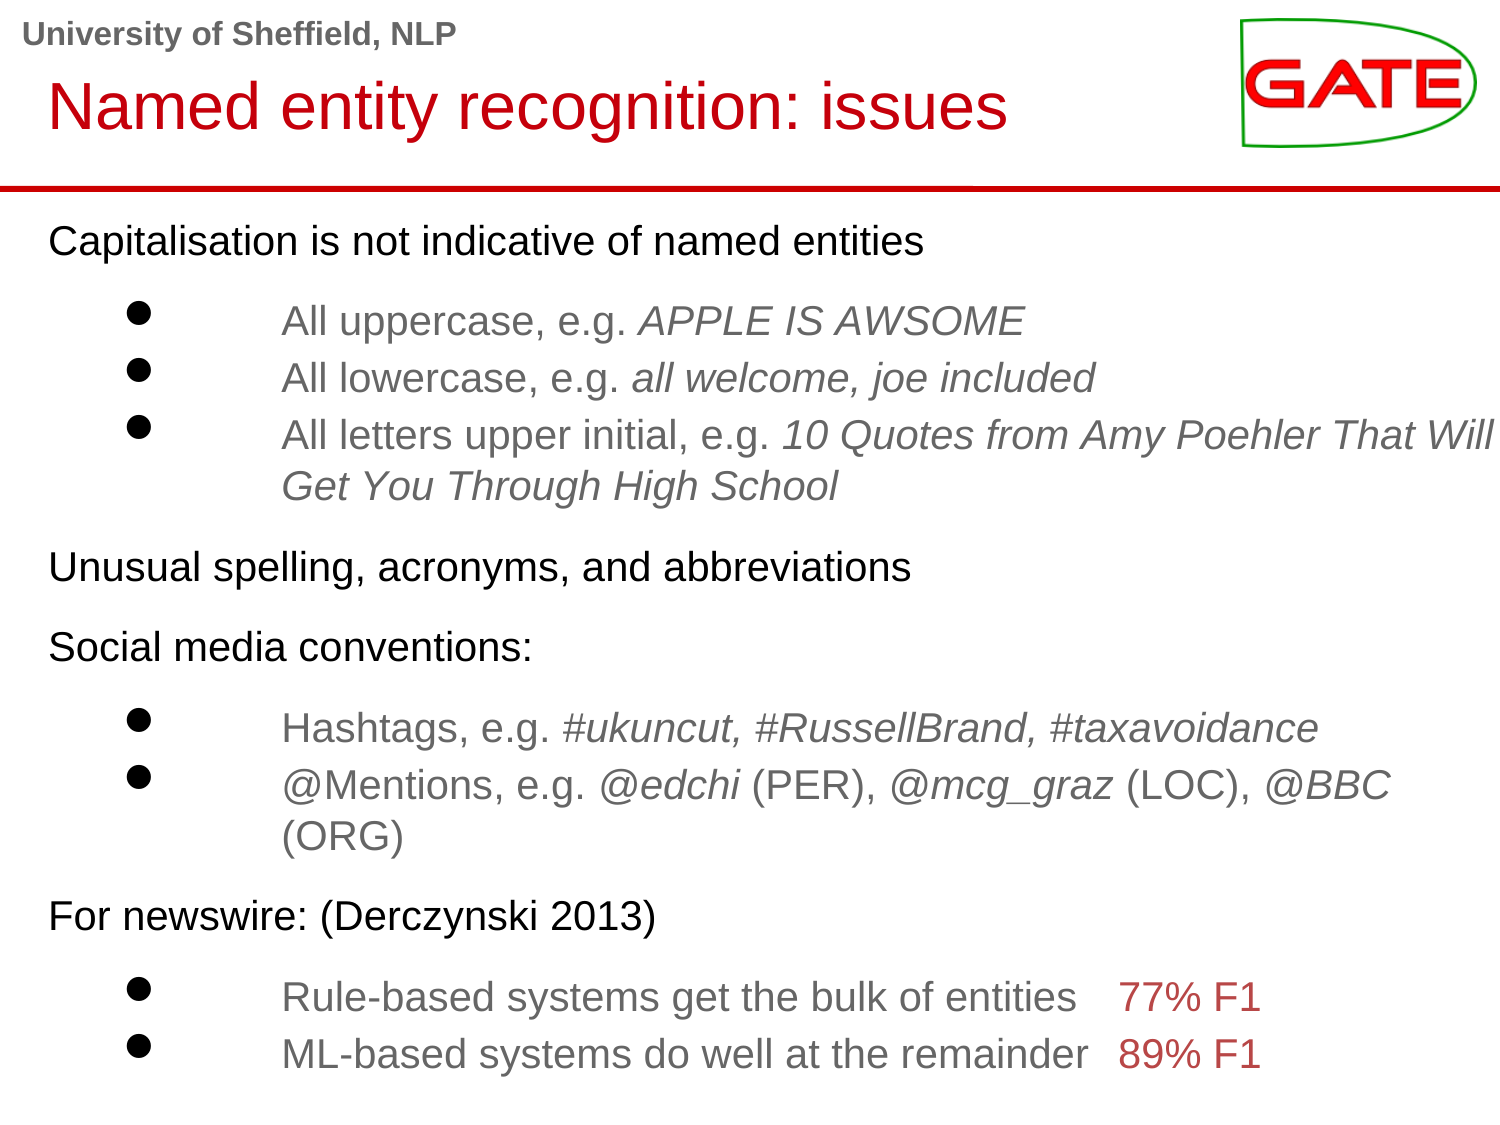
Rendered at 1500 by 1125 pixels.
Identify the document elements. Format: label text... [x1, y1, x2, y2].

text_box Named entity recognition: issues [47, 47, 1267, 168]
text_box Capitalisation is not indicative of named entities All uppercase, e.g. APPLE IS AWSOME All lowercase, e.g. all welcome, joe included All letters upper initial, e.g. 10 Quotes from Amy Poehler That Will Get You Through High School Unusual spelling, acronyms, and abbreviations Social media conventions: Hashtags, e.g. #ukuncut, #RussellBrand, #taxavoidance @Mentions, e.g. @edchi (PER), @mcg_graz (LOC), @BBC (ORG) For newswire: (Derczynski 2013) Rule-based systems get the bulk of entities 77% F1 ML-based systems do well at the remainder 89% F1 [47, 212, 1500, 1064]
picture [1240, 18, 1477, 148]
